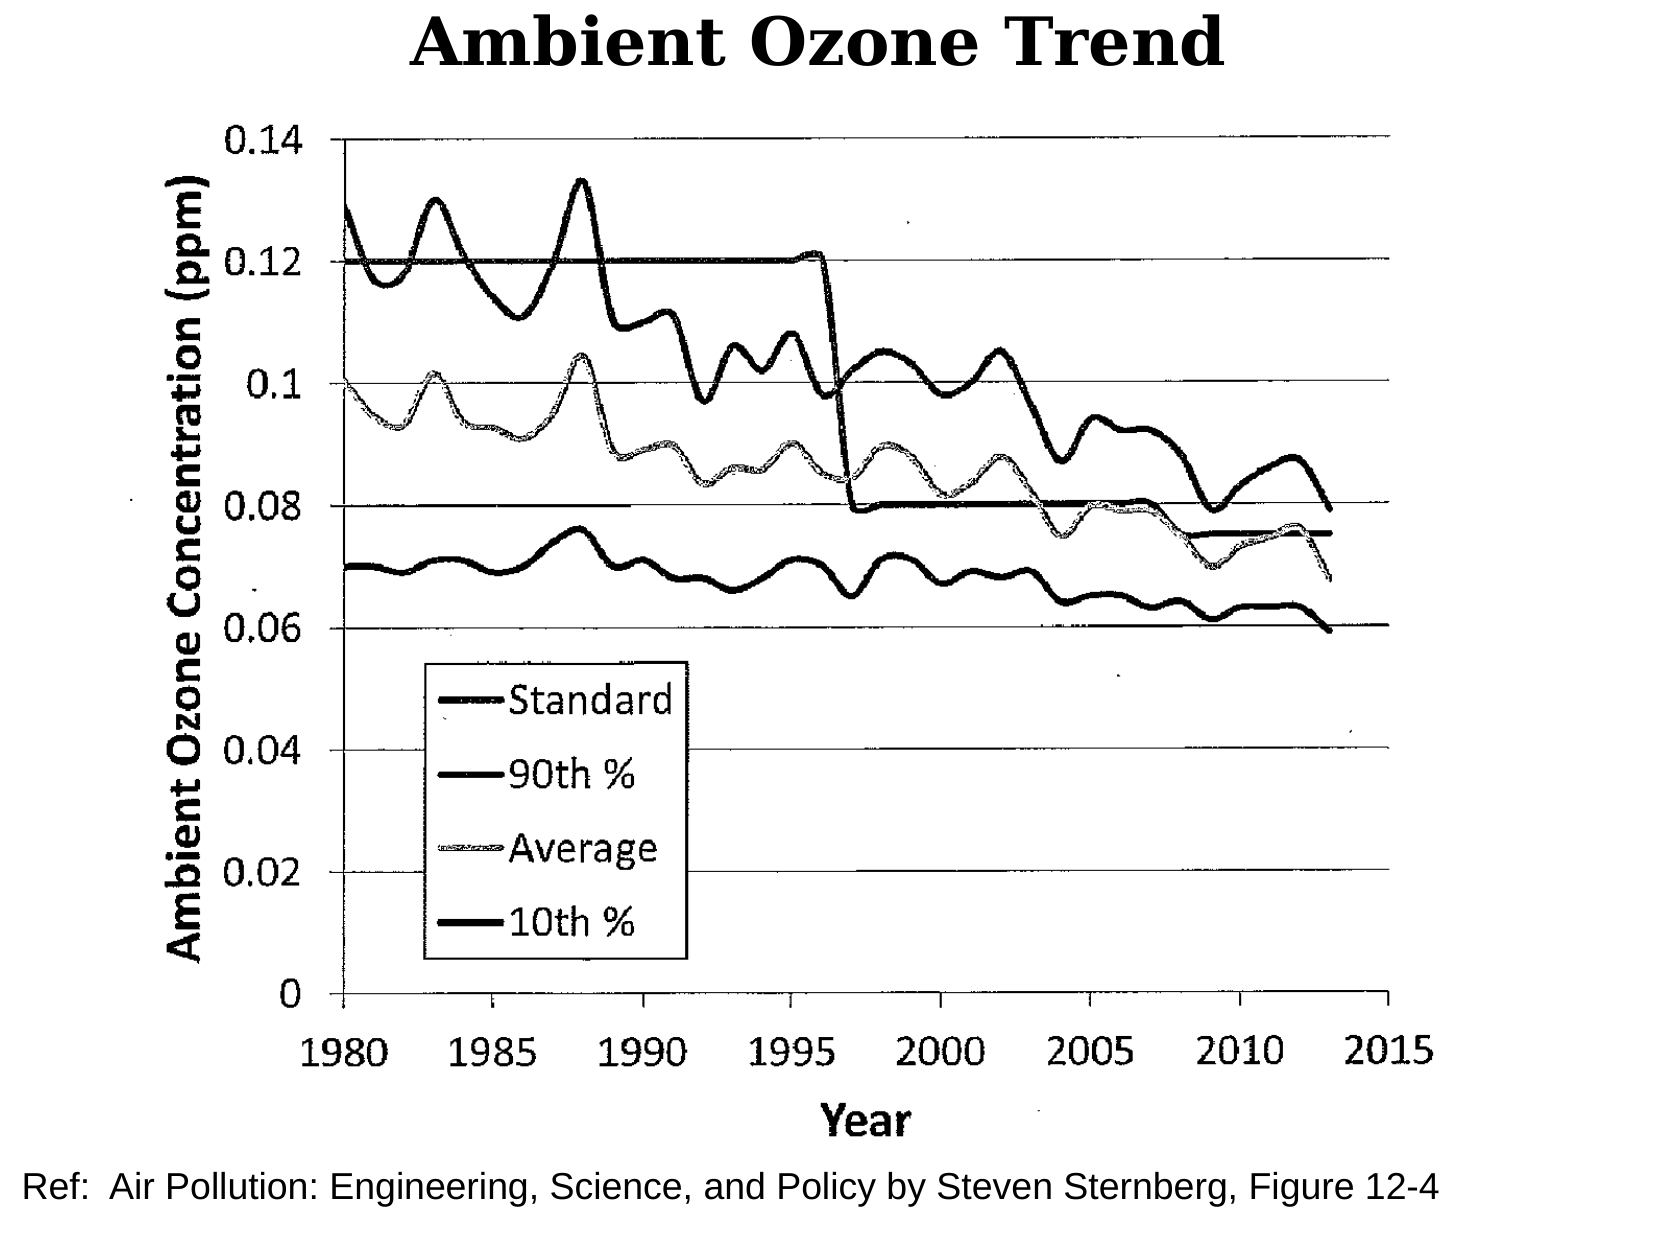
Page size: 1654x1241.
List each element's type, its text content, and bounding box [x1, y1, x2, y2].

text_box Ambient Ozone Trend [12, 5, 1625, 81]
picture [0, 0, 1654, 1241]
text_box Ref: Air Pollution: Engineering, Science, and Policy by Steven Sternberg, Figure 12-4 [21, 1162, 1634, 1208]
